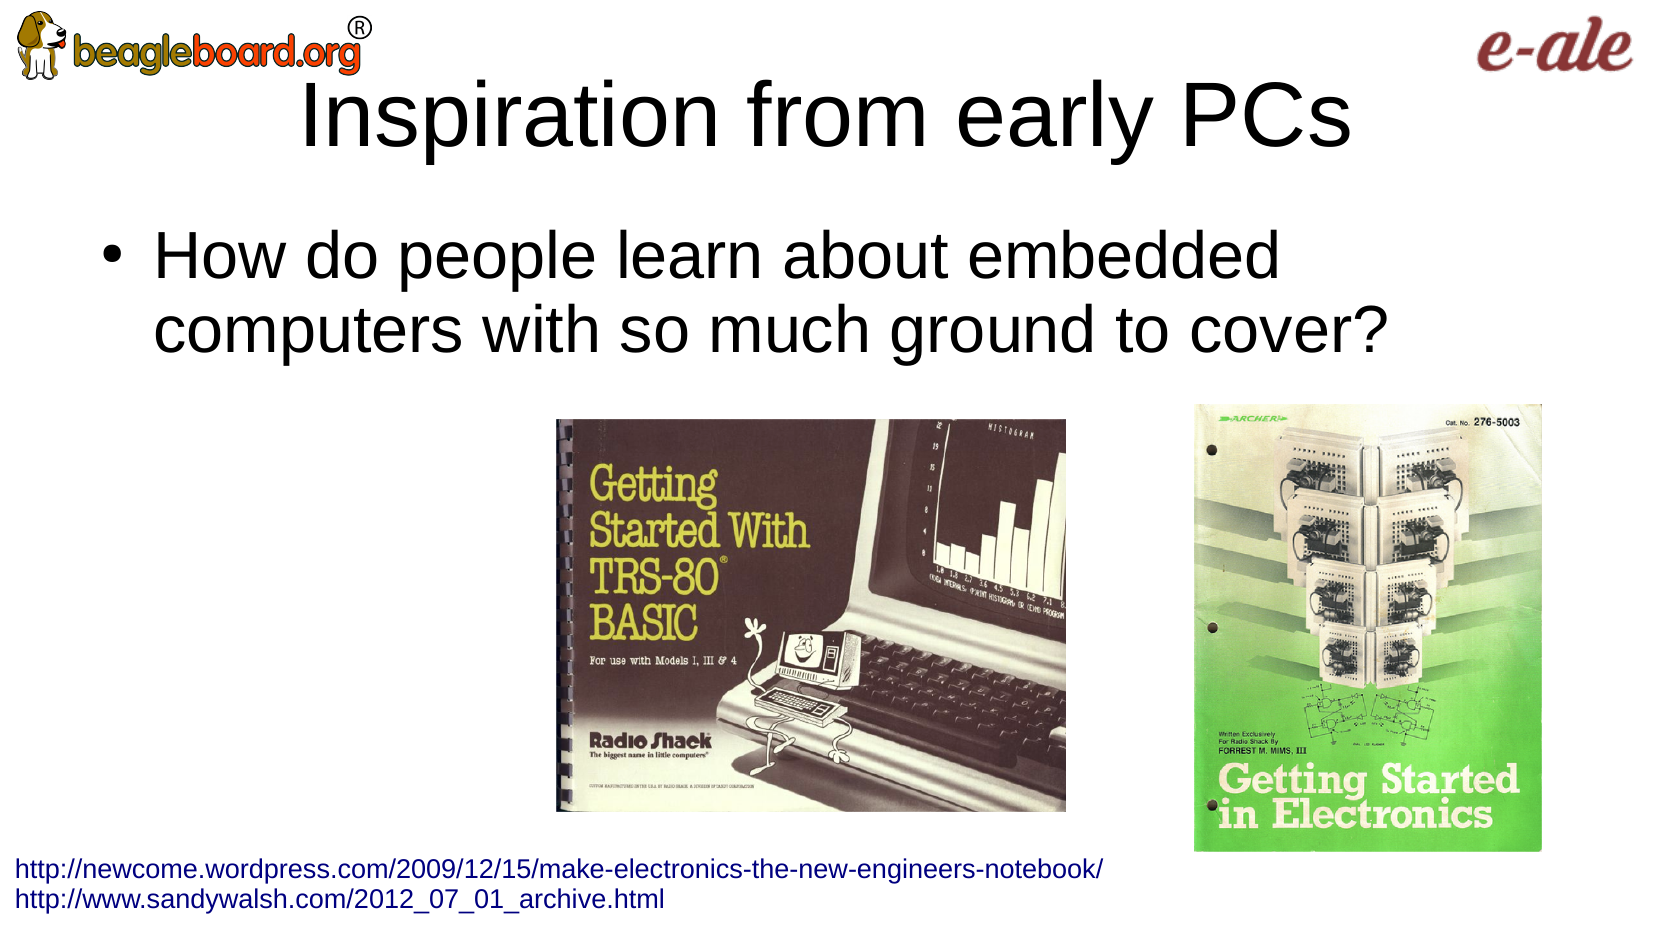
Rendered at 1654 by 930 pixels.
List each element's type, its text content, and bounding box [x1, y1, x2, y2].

title Inspiration from early PCs [82, 37, 1571, 193]
picture [1475, 14, 1636, 74]
list How do people learn about embedded computers with so much ground to cover? [82, 217, 1571, 757]
picture [1194, 404, 1542, 846]
picture [17, 11, 372, 80]
picture [556, 419, 1066, 812]
text_box http://newcome.wordpress.com/2009/12/15/make-electronics-the-new-engineers-notebook/ http://www.sandywalsh.com/2012_07_01_archive.html [0, 846, 1548, 922]
